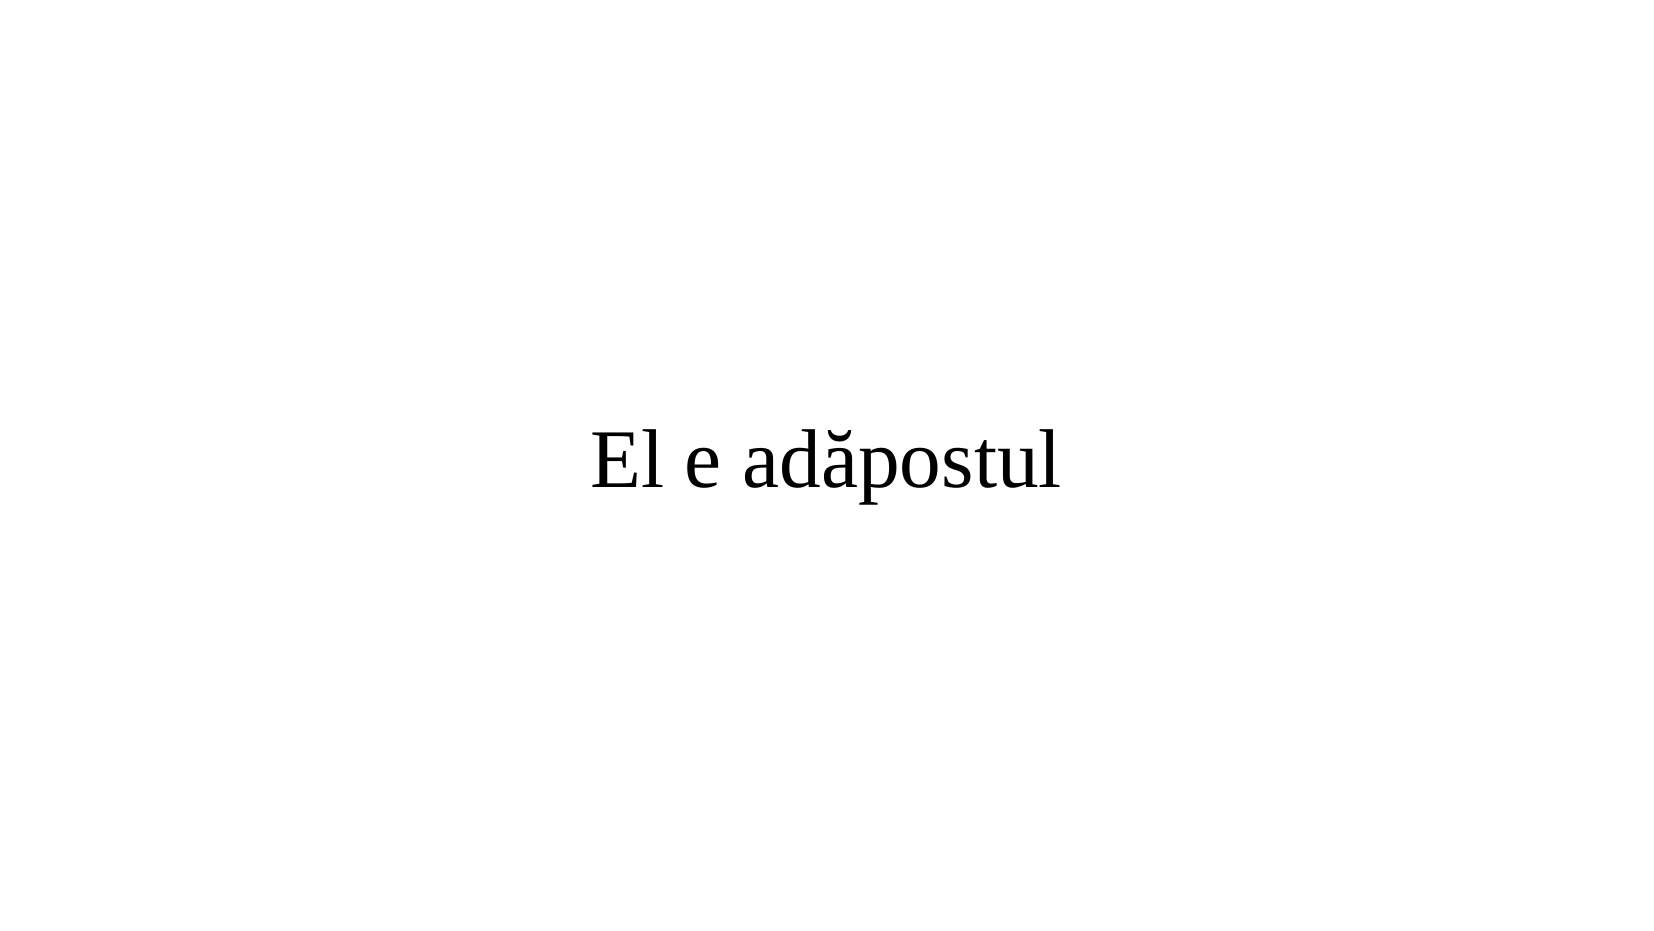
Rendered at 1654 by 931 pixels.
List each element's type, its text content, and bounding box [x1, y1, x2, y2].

subtitle El e adăpostul [0, 396, 1654, 505]
